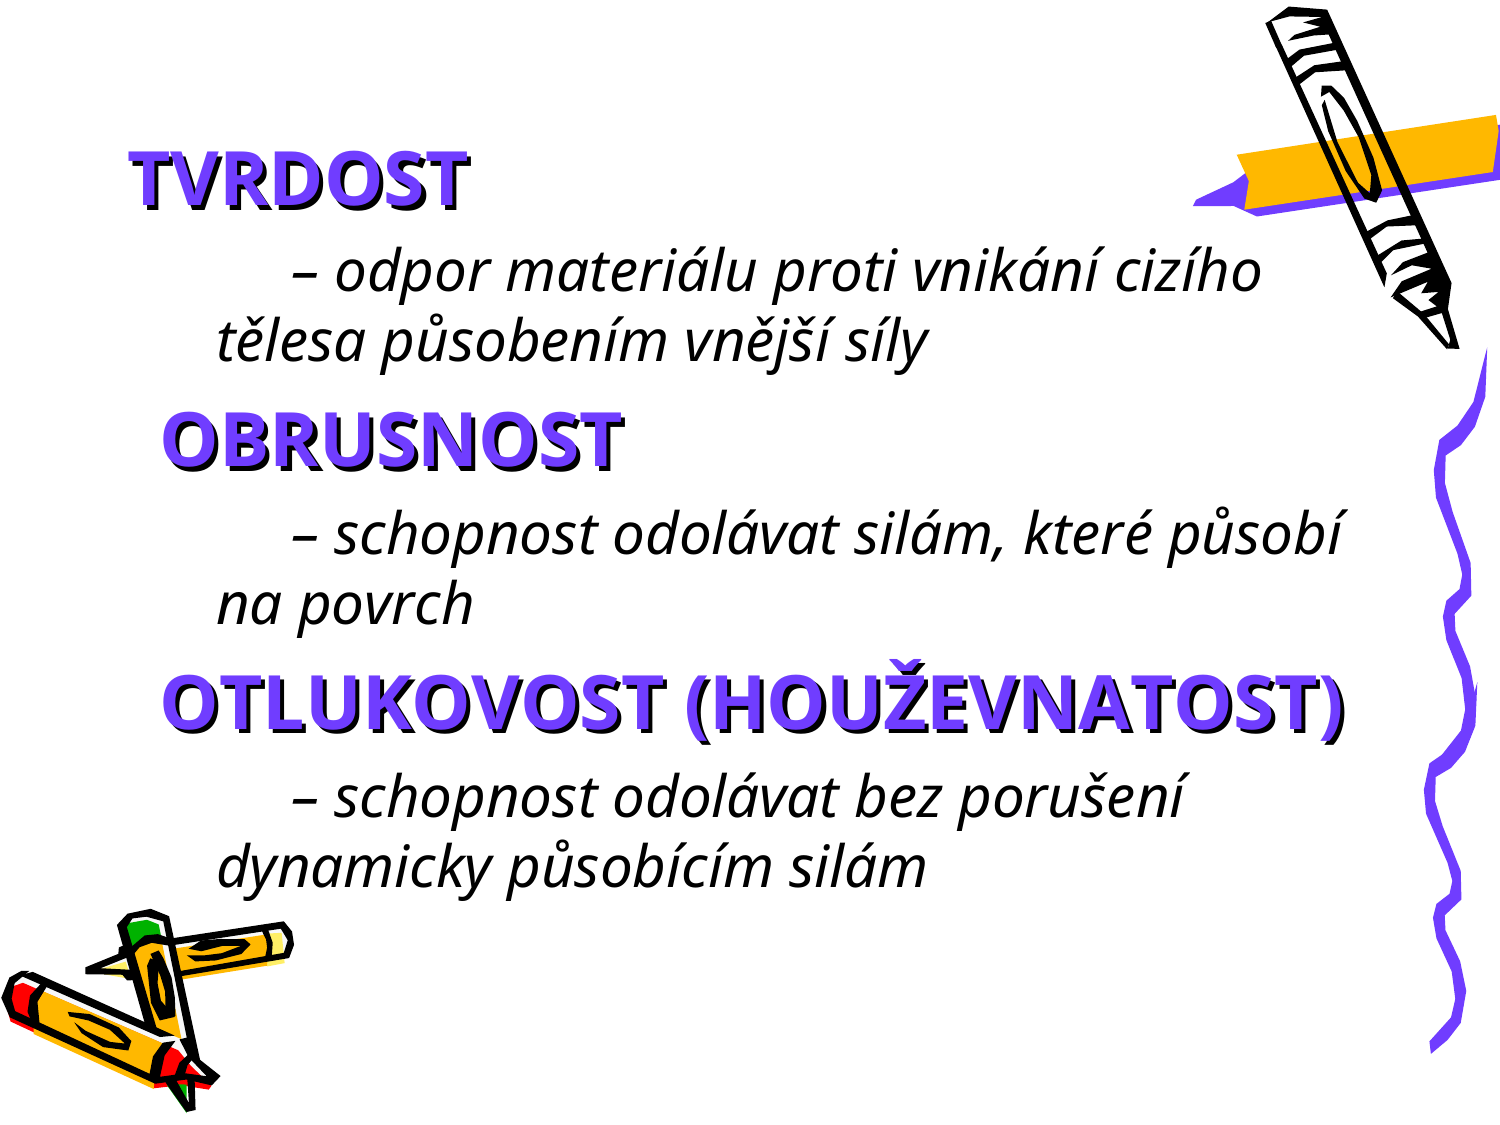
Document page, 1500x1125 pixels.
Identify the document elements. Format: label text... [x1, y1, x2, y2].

title TVRDOST [112, 113, 656, 225]
list – odpor materiálu proti vnikání cizího tělesa působením vnější síly OBRUSNOST – schopnost odolávat silám, které působí na povrch OTLUKOVOST (HOUŽEVNATOST) – schopnost odolávat bez porušení dynamicky působícím silám [88, 225, 1412, 949]
